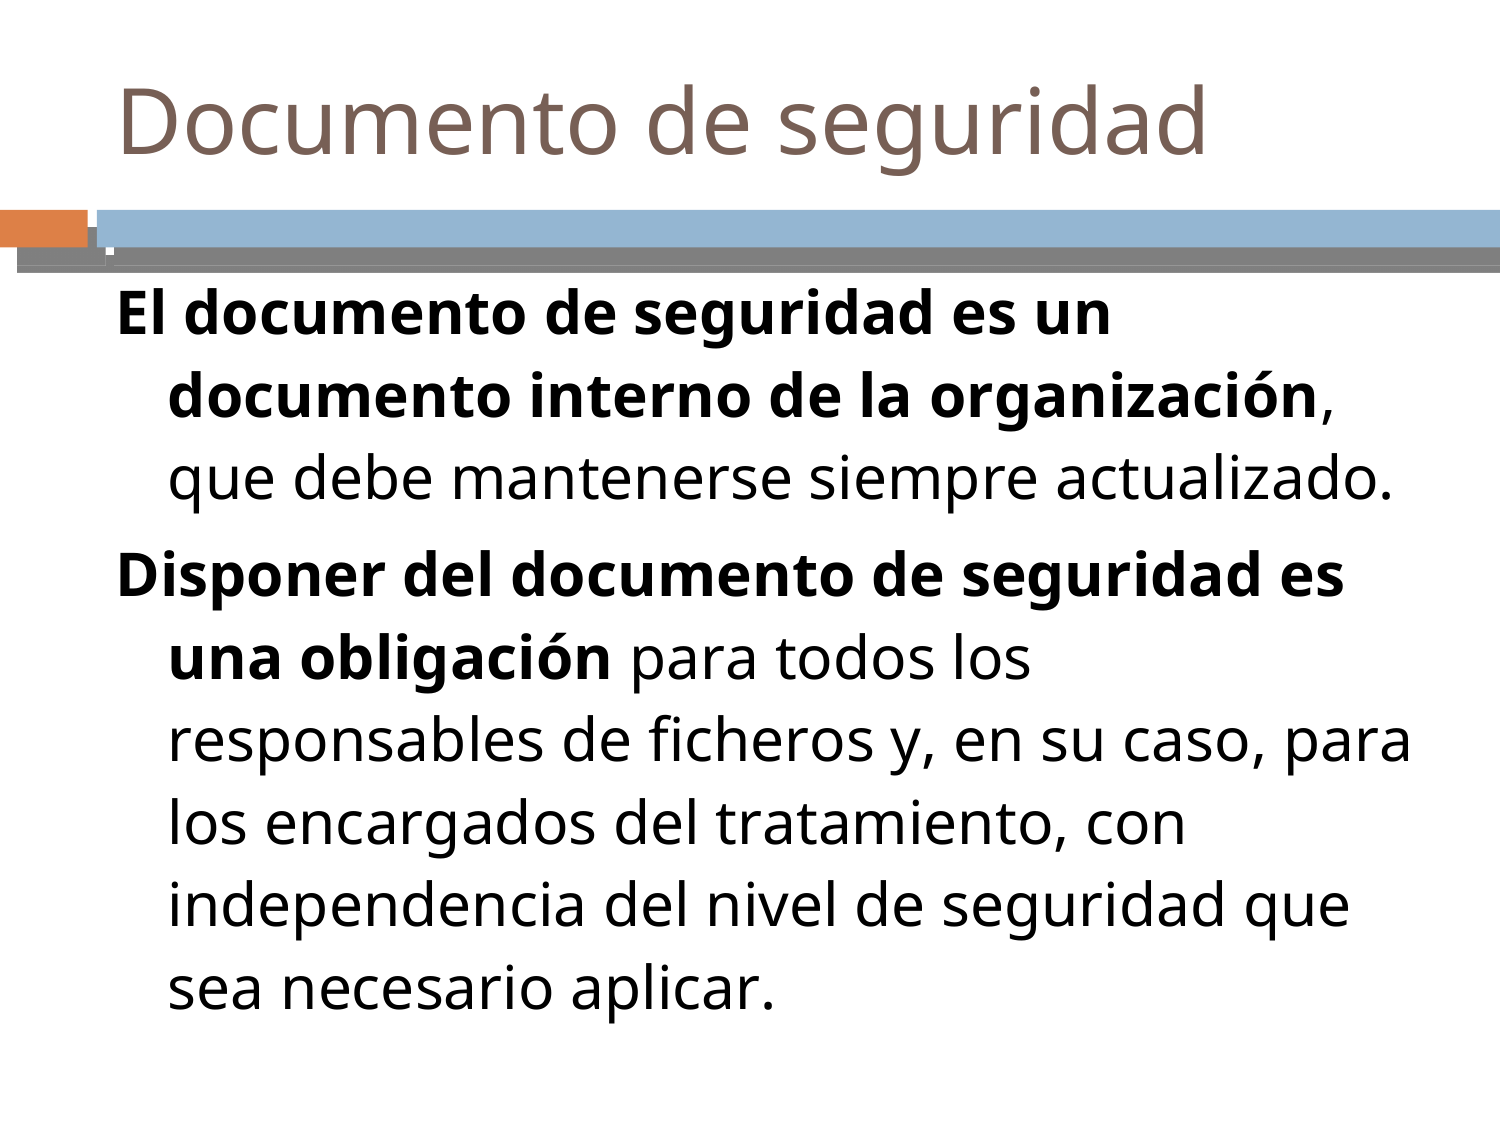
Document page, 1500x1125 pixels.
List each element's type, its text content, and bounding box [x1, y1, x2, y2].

list El documento de seguridad es un documento interno de la organización, que debe mantenerse siempre actualizado. Disponer del documento de seguridad es una obligación para todos los responsables de ficheros y, en su caso, para los encargados del tratamiento, con independencia del nivel de seguridad que sea necesario aplicar. [100, 262, 1438, 1001]
title Documento de seguridad [100, 37, 1438, 201]
